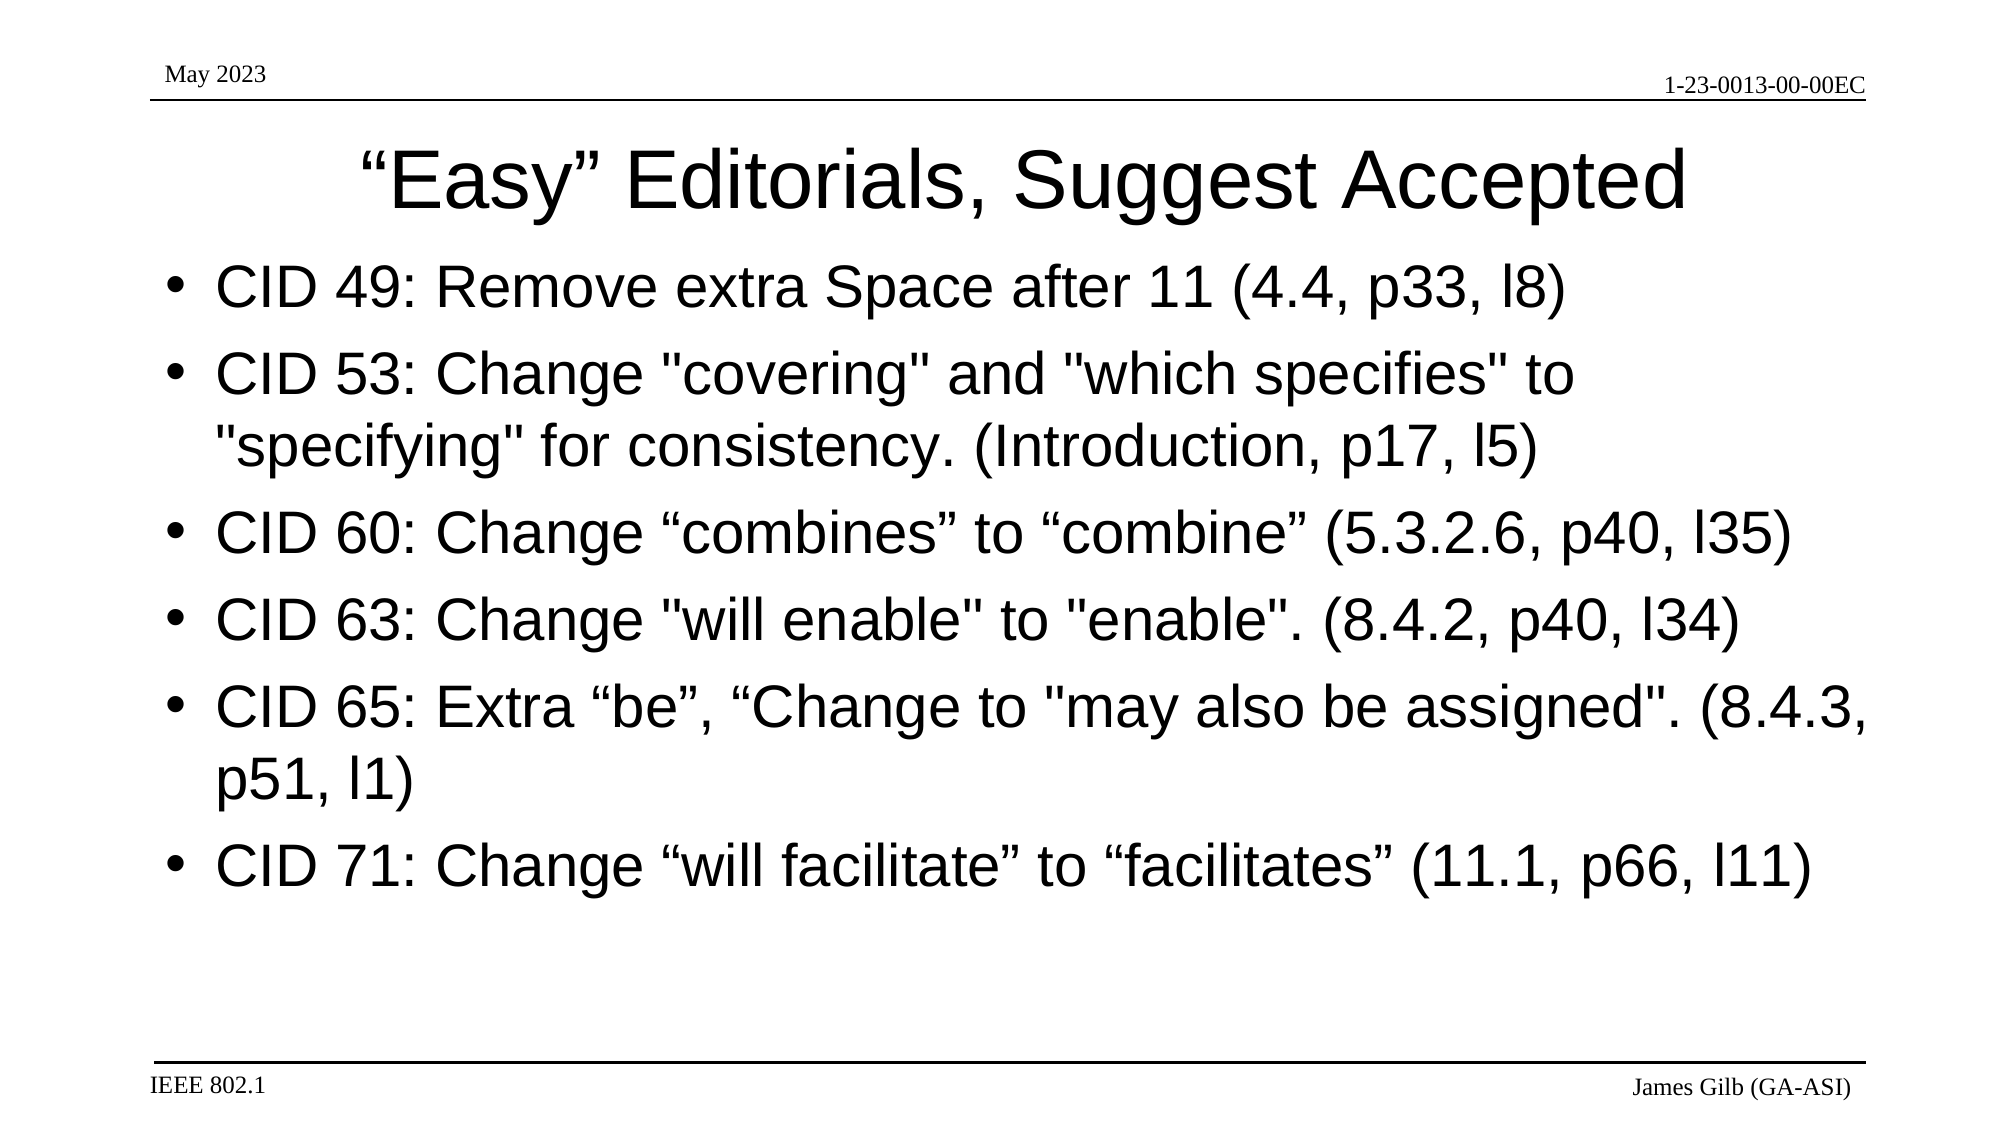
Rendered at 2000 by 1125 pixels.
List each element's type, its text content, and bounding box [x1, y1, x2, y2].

list CID 49: Remove extra Space after 11 (4.4, p33, l8) CID 53: Change "covering" and "which specifies" to "specifying" for consistency. (Introduction, p17, l5) CID 60: Change “combines” to “combine” (5.3.2.6, p40, l35) CID 63: Change "will enable" to "enable". (8.4.2, p40, l34) CID 65: Extra “be”, “Change to "may also be assigned". (8.4.3, p51, l1) CID 71: Change “will facilitate” to “facilitates” (11.1, p66, l11) [150, 239, 1900, 1051]
title “Easy” Editorials, Suggest Accepted [150, 112, 1900, 238]
